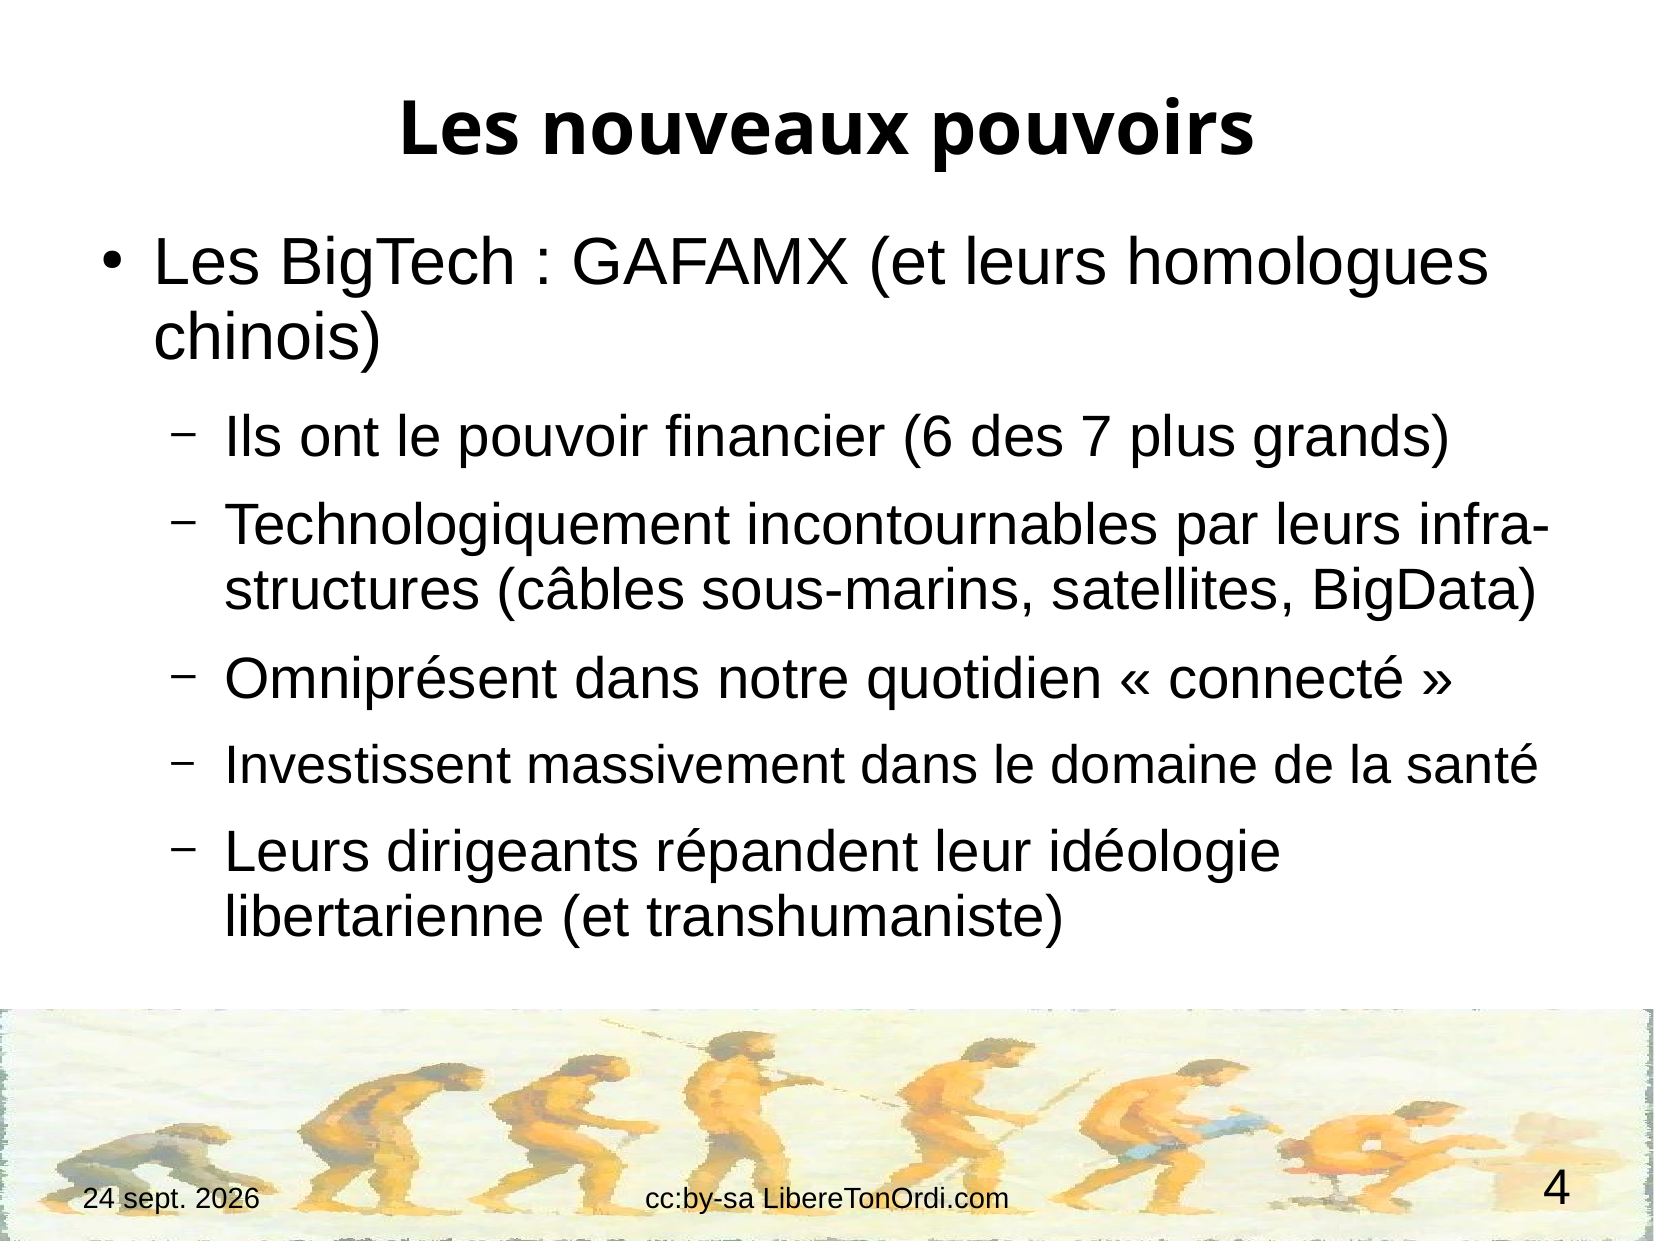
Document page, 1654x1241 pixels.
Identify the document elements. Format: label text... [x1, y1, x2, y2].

picture [0, 1009, 1654, 1241]
title Les nouveaux pouvoirs [82, 49, 1571, 201]
list Les BigTech : GAFAMX (et leurs homologues chinois) Ils ont le pouvoir financier (6 des 7 plus grands) Technologiquement incontournables par leurs infra-structures (câbles sous-marins, satellites, BigData) Omniprésent dans notre quotidien « connecté » Investissent massivement dans le domaine de la santé Leurs dirigeants répandent leur idéologie libertarienne (et transhumaniste) [82, 224, 1571, 1010]
